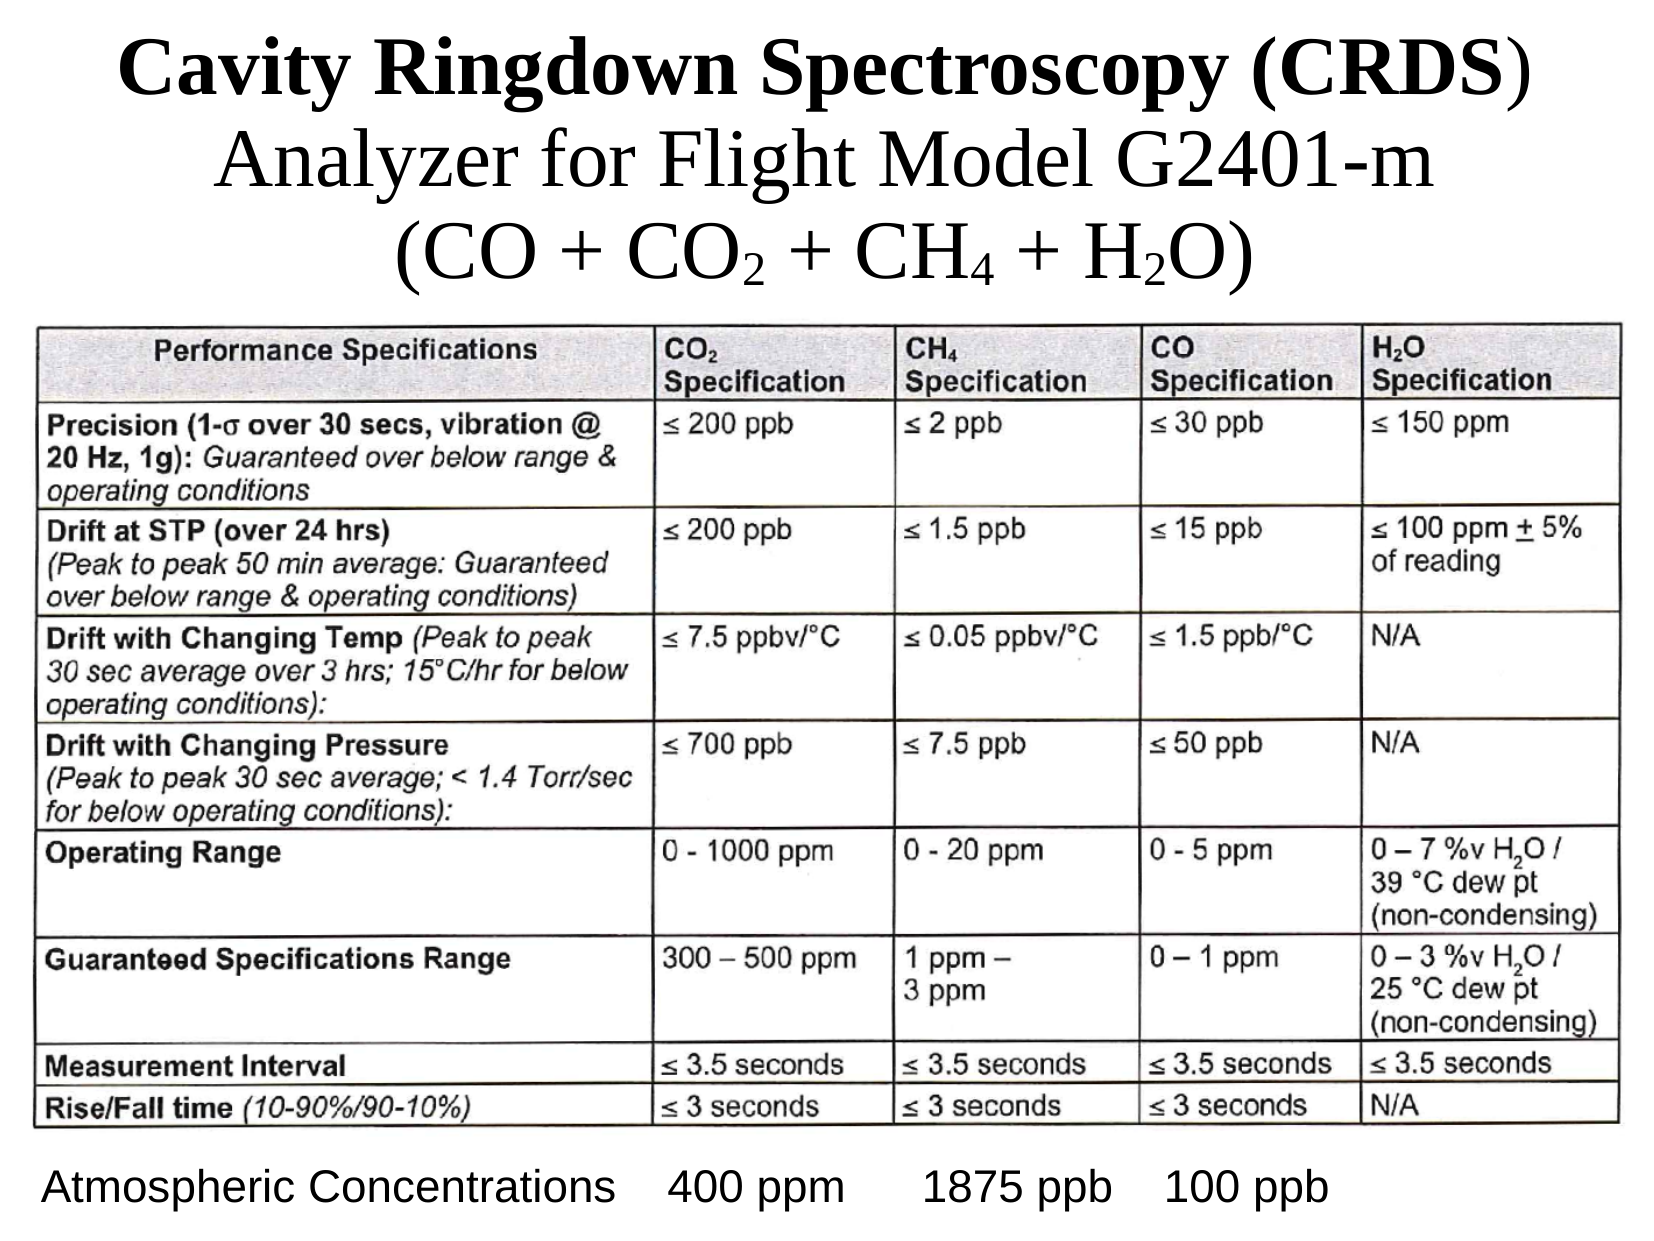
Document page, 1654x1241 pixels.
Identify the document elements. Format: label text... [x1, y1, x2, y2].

title Cavity Ringdown Spectroscopy (CRDS) Analyzer for Flight Model G2401-m (CO + CO2 + CH4 + H2O) [0, 6, 1651, 311]
text_box Atmospheric Concentrations 400 ppm 1875 ppb 100 ppb [40, 1157, 1635, 1213]
picture [0, 0, 1654, 1241]
